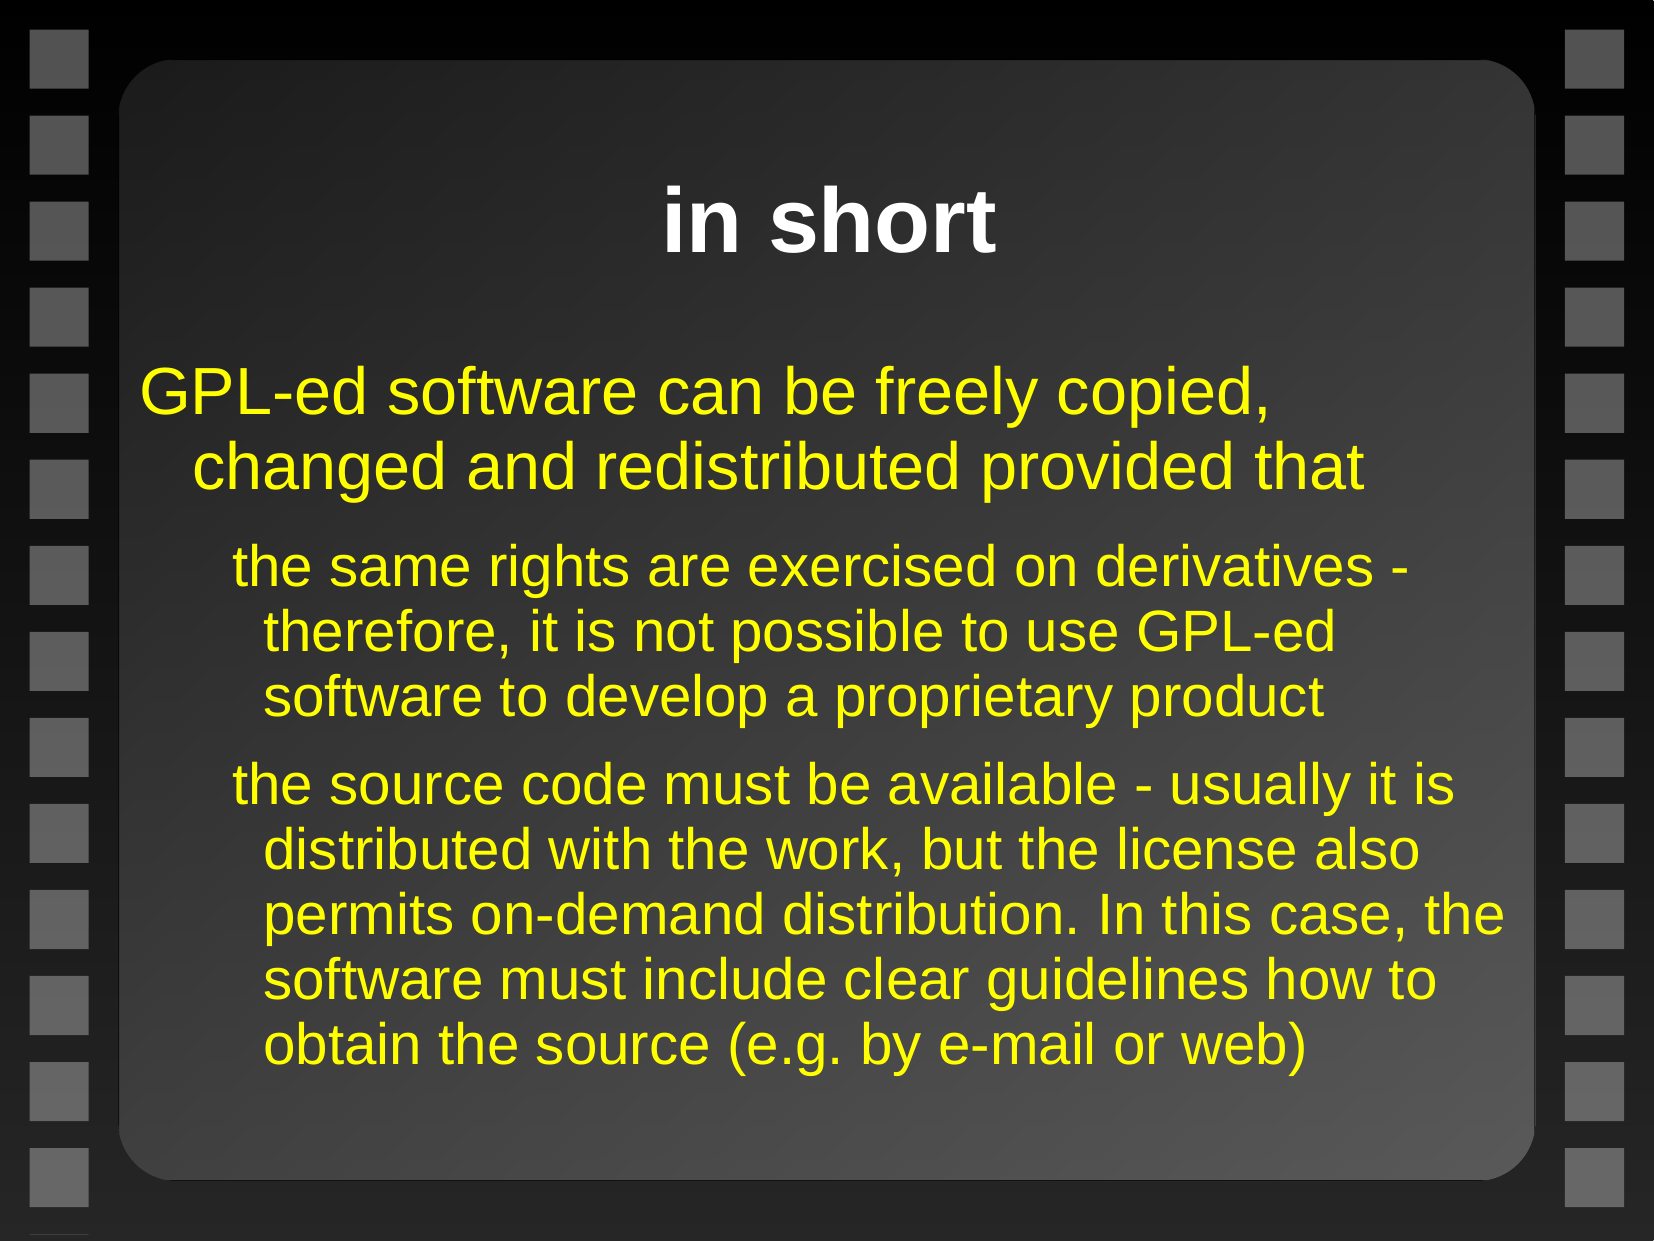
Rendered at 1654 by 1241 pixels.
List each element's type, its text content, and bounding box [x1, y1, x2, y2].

title in short [123, 117, 1536, 325]
list GPL-ed software can be freely copied, changed and redistributed provided that the same rights are exercised on derivatives - therefore, it is not possible to use GPL-ed software to develop a proprietary product the source code must be available - usually it is distributed with the work, but the license also permits on-demand distribution. In this case, the software must include clear guidelines how to obtain the source (e.g. by e-mail or web) [121, 354, 1534, 1127]
